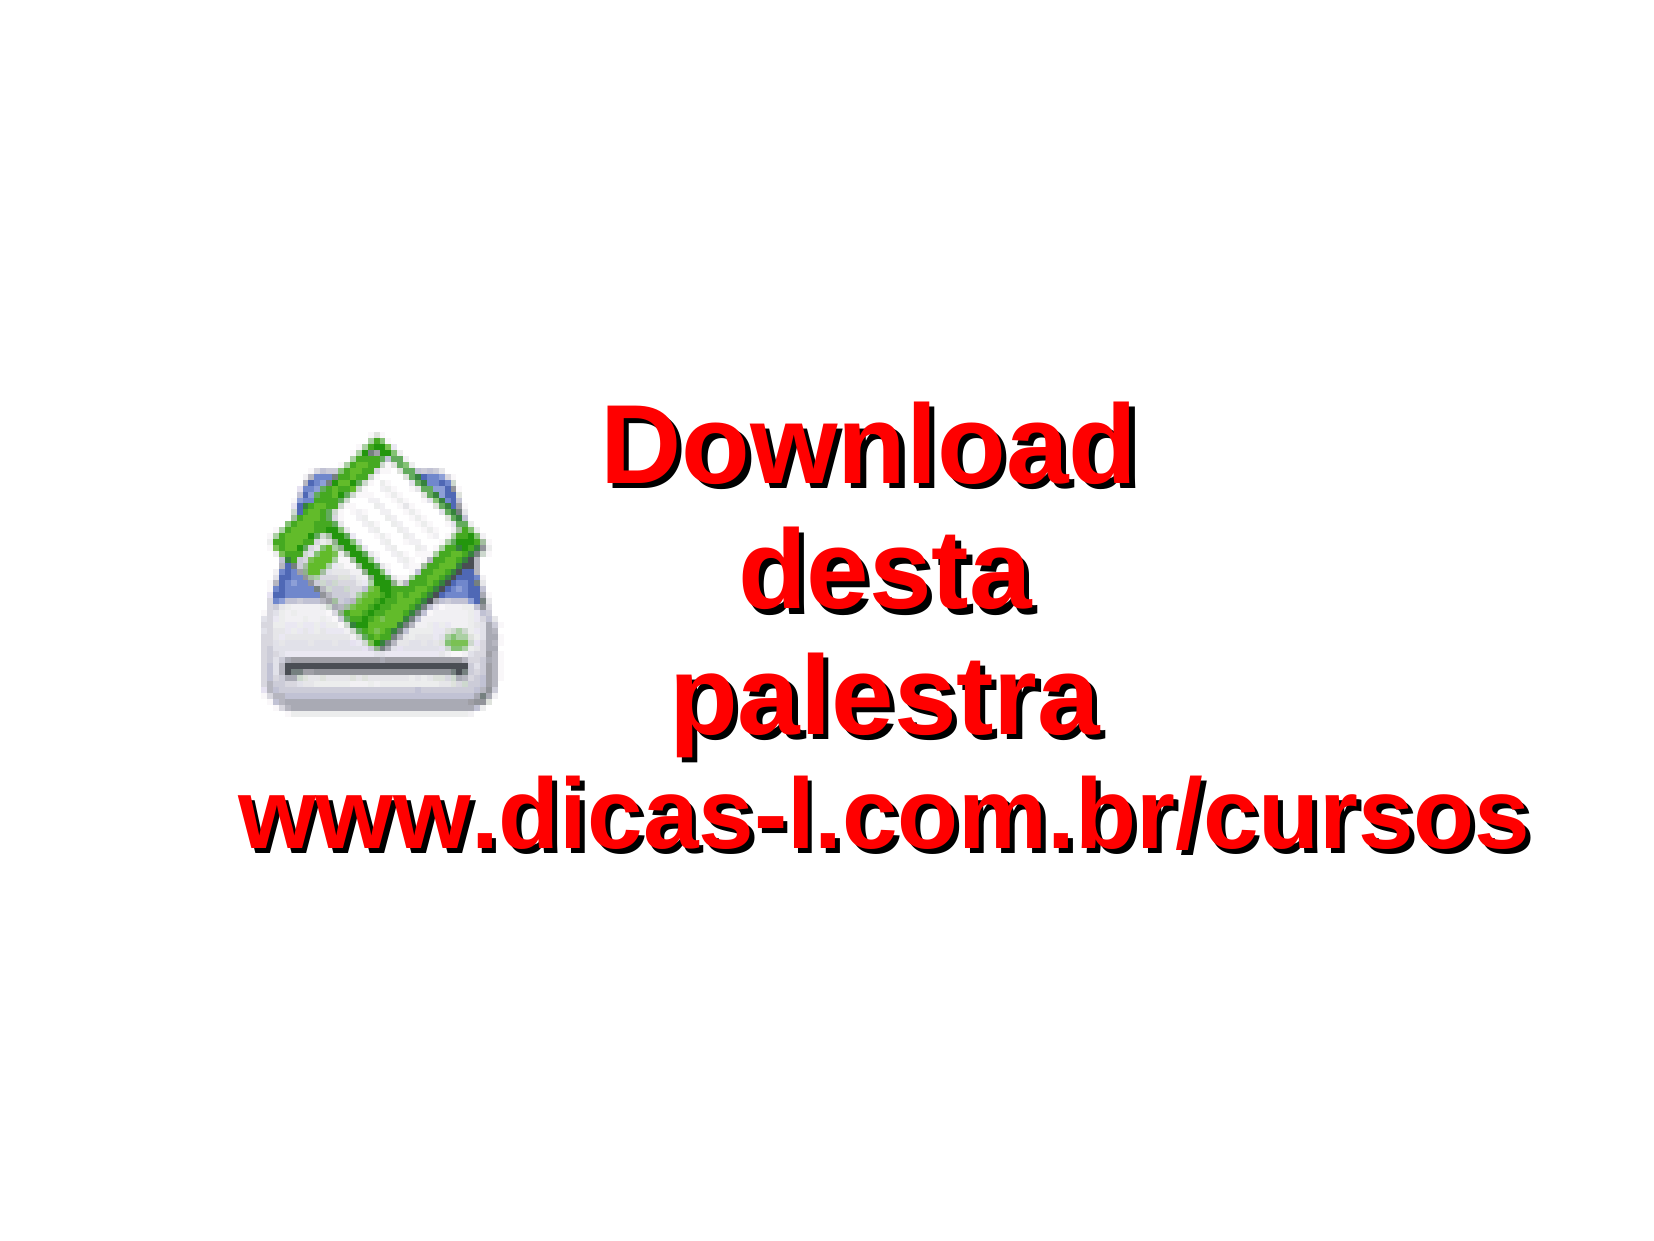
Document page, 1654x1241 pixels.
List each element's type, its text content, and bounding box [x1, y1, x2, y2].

text_box Download desta palestra www.dicas-l.com.br/cursos [238, 381, 1532, 871]
picture [232, 427, 528, 723]
